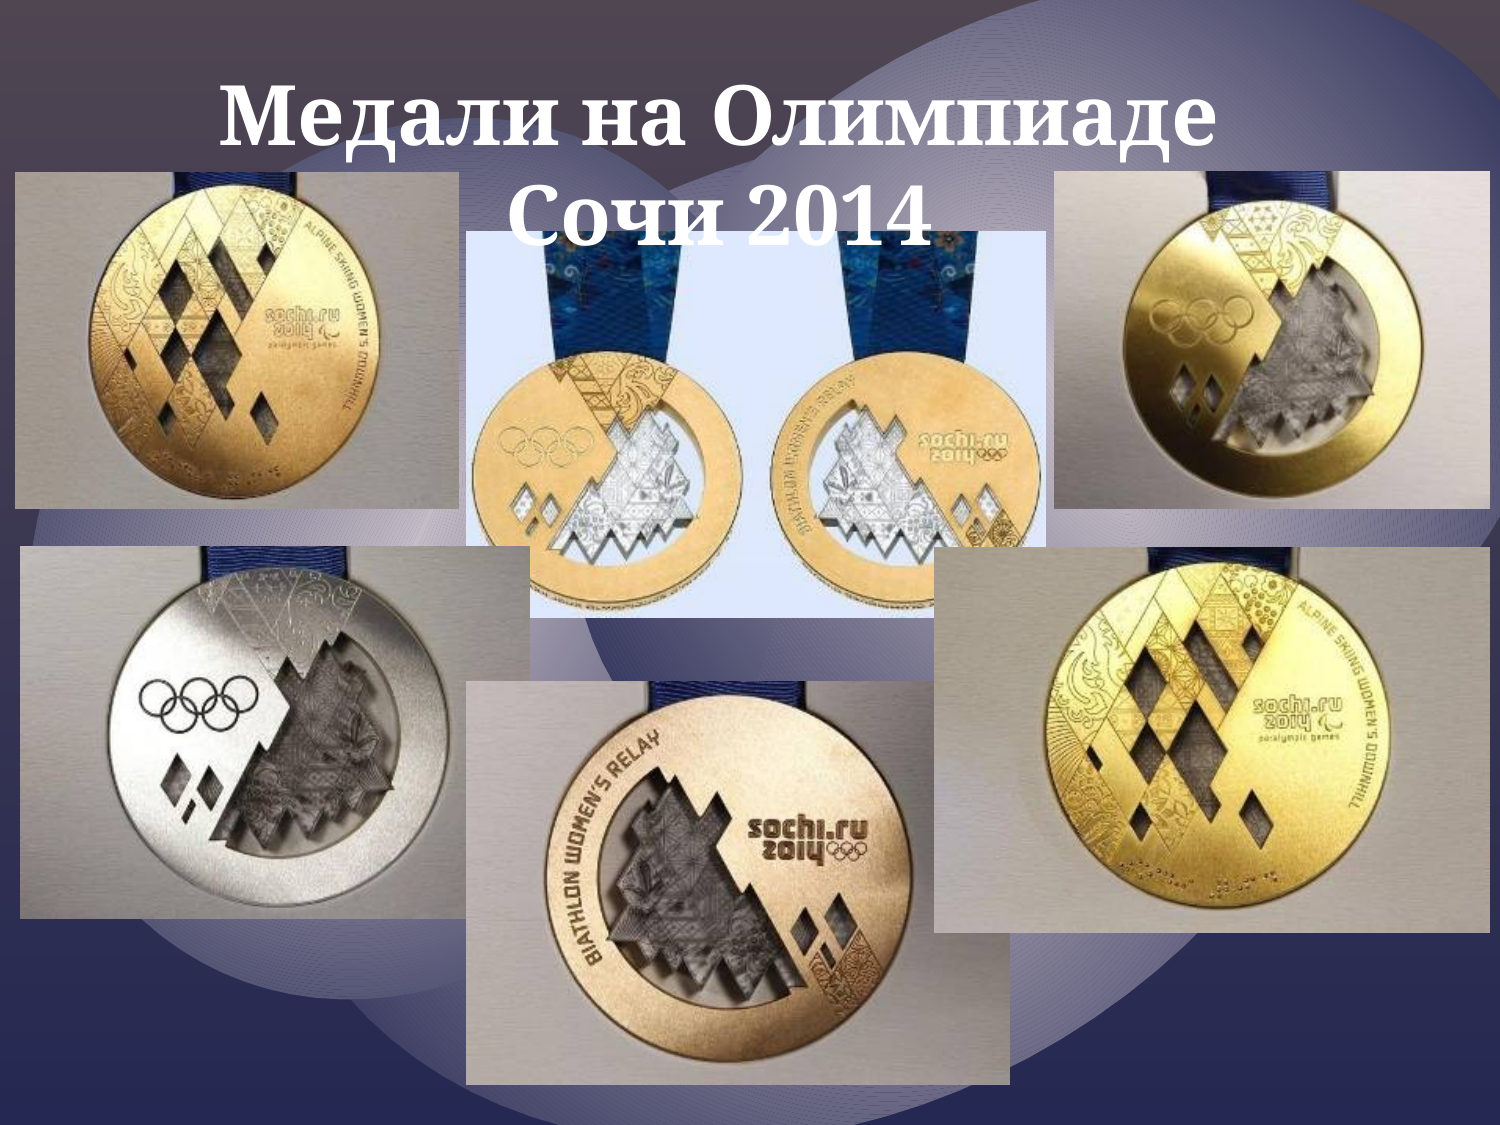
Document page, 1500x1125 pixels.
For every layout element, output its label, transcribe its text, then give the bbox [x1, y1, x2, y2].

title Медали на Олимпиаде Сочи 2014 [100, 54, 1338, 205]
picture [15, 172, 459, 509]
picture [810, 231, 823, 240]
picture [1054, 171, 1490, 509]
picture [757, 231, 783, 236]
picture [20, 231, 1490, 1085]
picture [578, 231, 594, 241]
